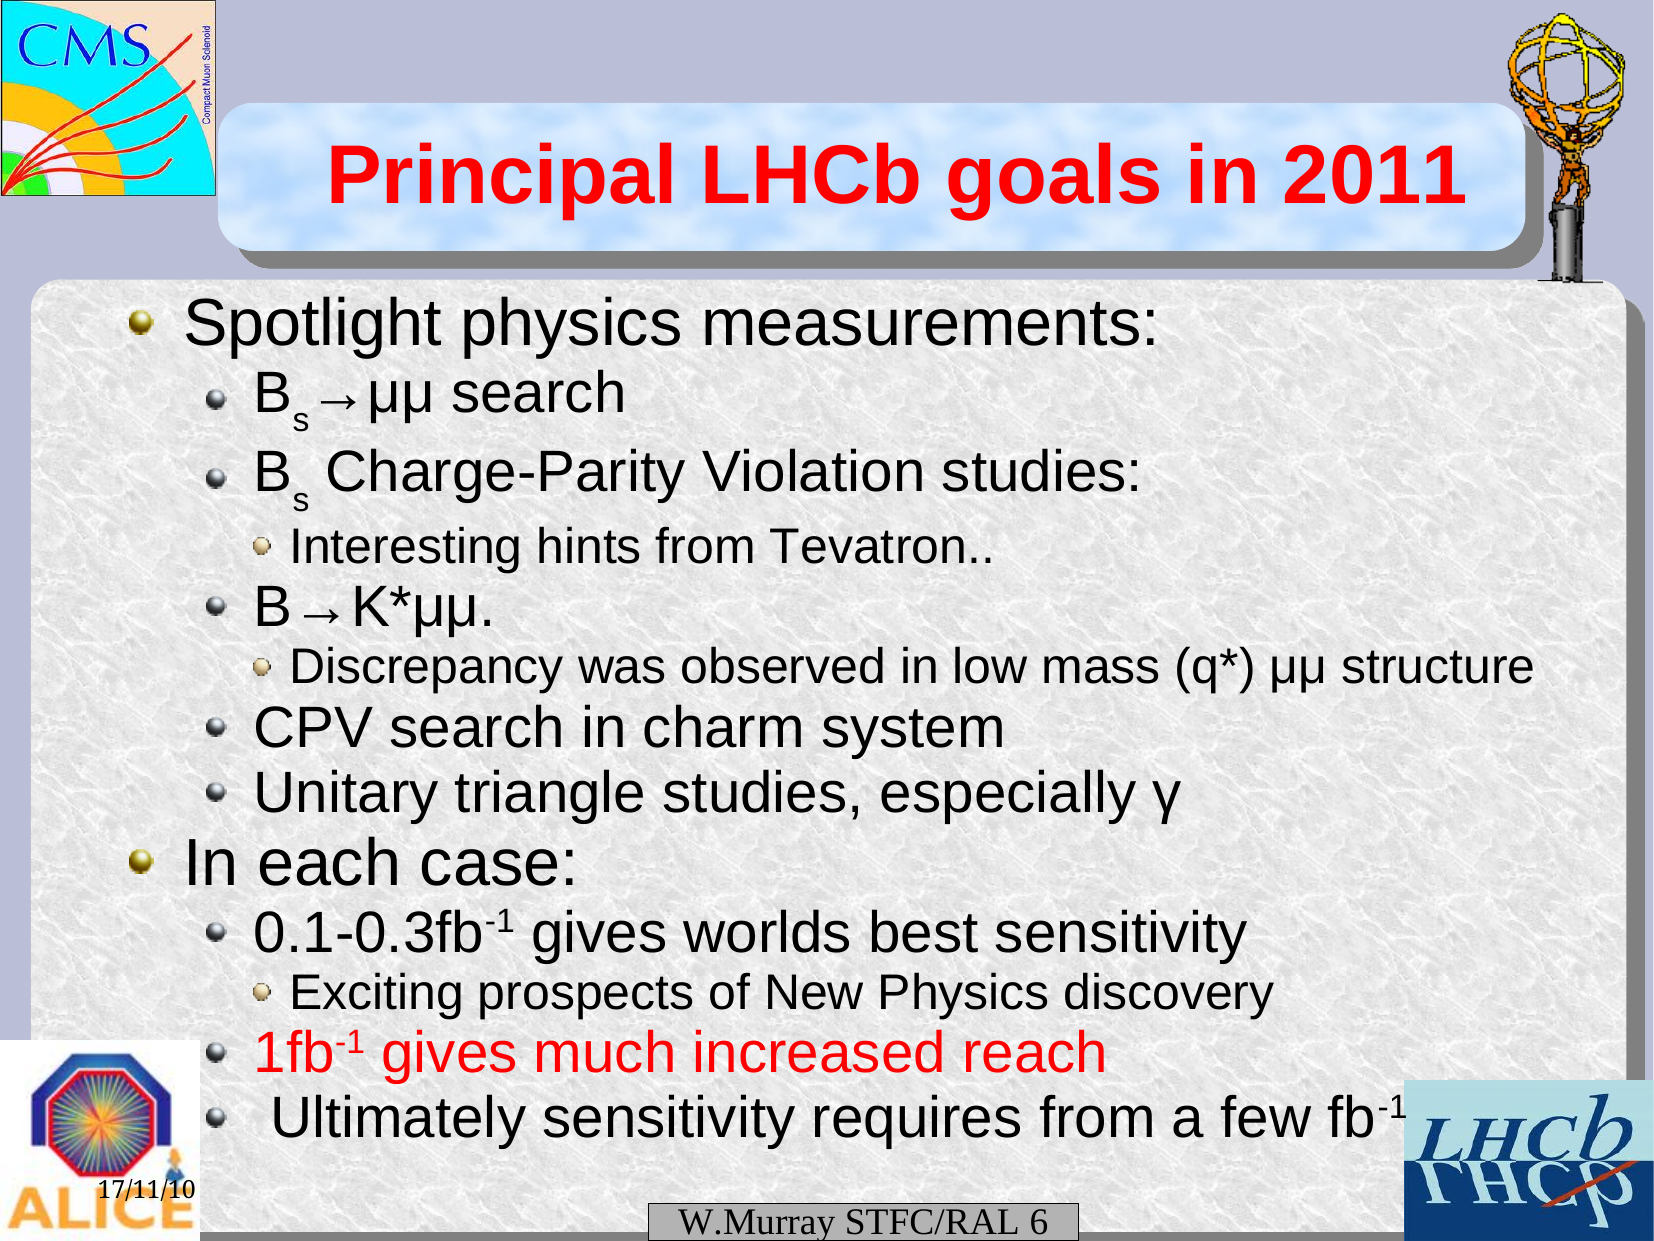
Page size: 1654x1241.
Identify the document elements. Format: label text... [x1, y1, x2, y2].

picture [0, 0, 216, 196]
picture [0, 0, 1654, 1241]
text_box 17/11/10 [82, 1129, 469, 1212]
title Principal LHCb goals in 2011 [244, 112, 1512, 263]
list Spotlight physics measurements: Bs→μμ search Bs Charge-Parity Violation studies: Interesting hints from Tevatron.. B→K*μμ. Discrepancy was observed in low mass (q*) μμ structure CPV search in charm system Unitary triangle studies, especially γ In each case: 0.1-0.3fb-1 gives worlds best sensitivity Exciting prospects of New Physics discovery 1fb-1 gives much increased reach Ultimately sensitivity requires from a few fb-1 [112, 285, 1588, 1193]
